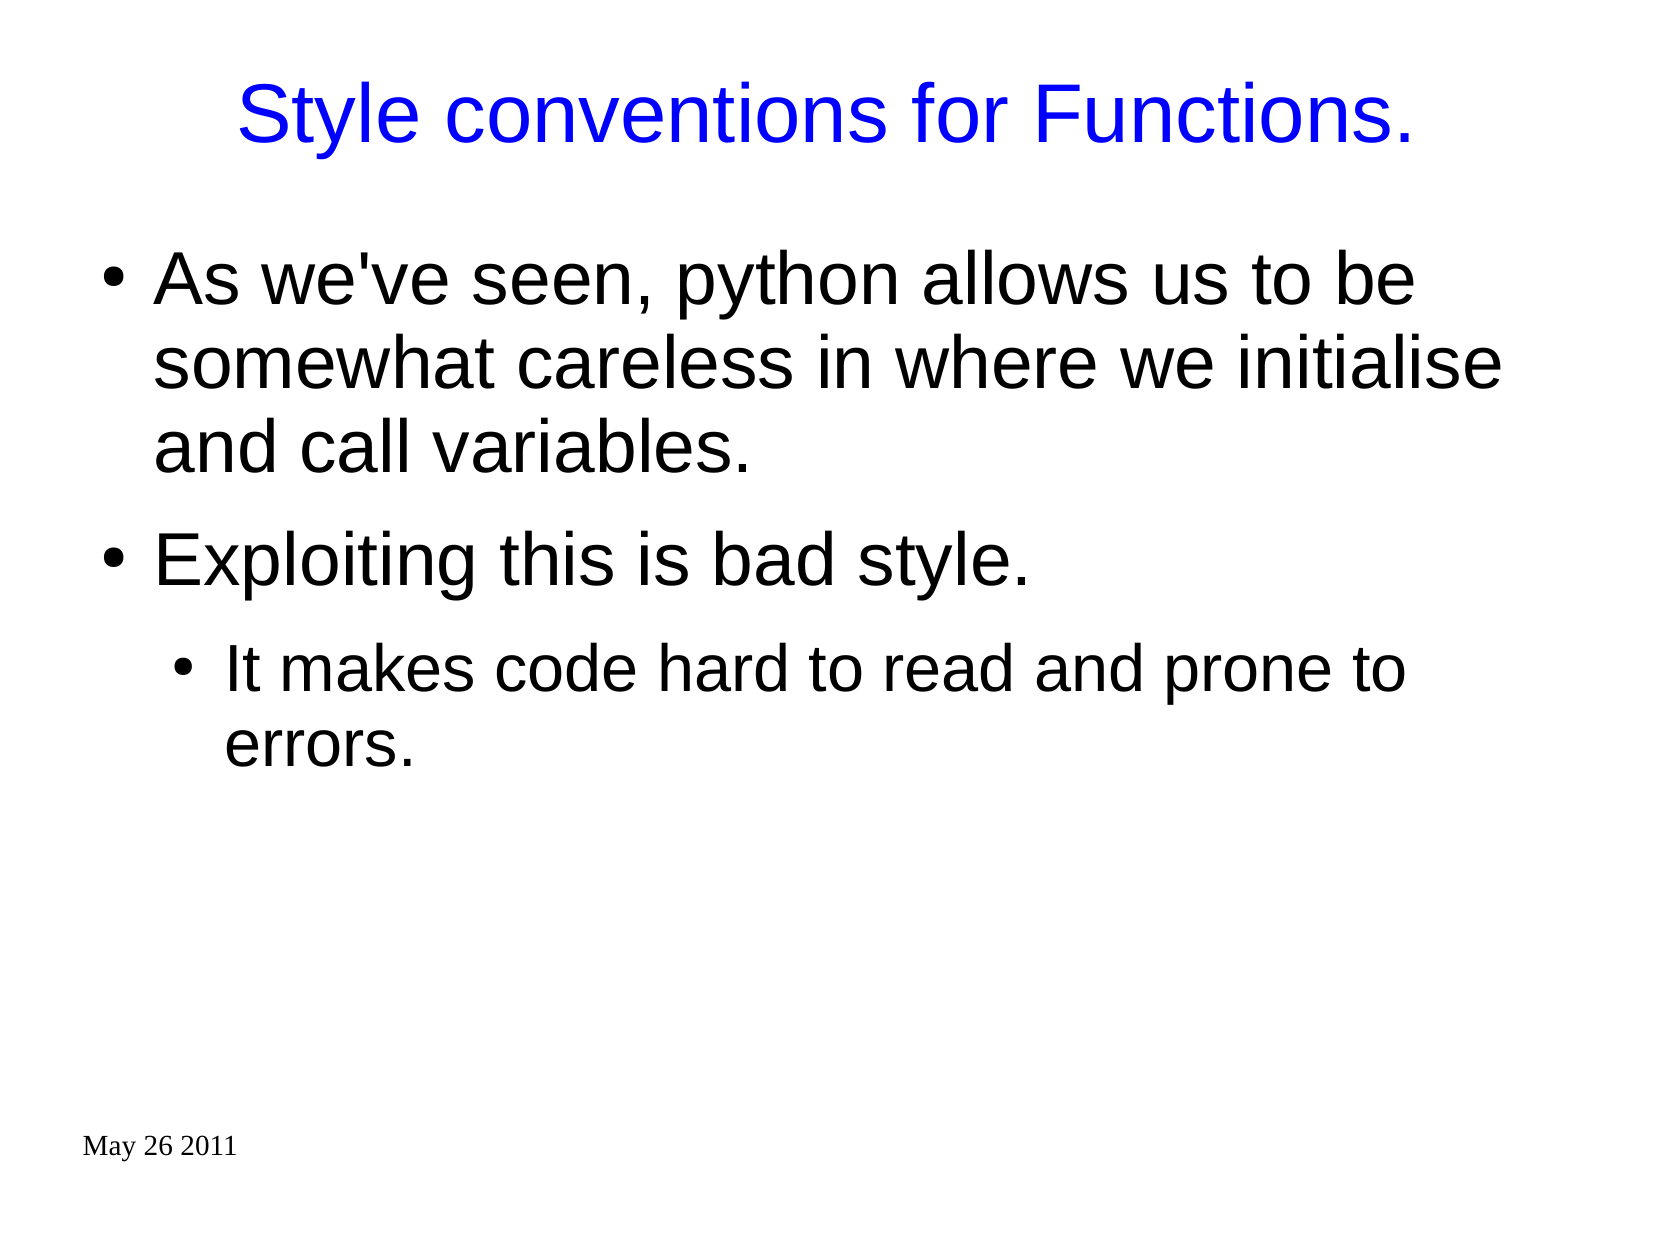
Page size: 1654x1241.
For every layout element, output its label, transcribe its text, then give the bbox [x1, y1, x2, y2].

list As we've seen, python allows us to be somewhat careless in where we initialise and call variables. Exploiting this is bad style. It makes code hard to read and prone to errors. [82, 236, 1571, 1109]
title Style conventions for Functions. [82, 49, 1571, 178]
